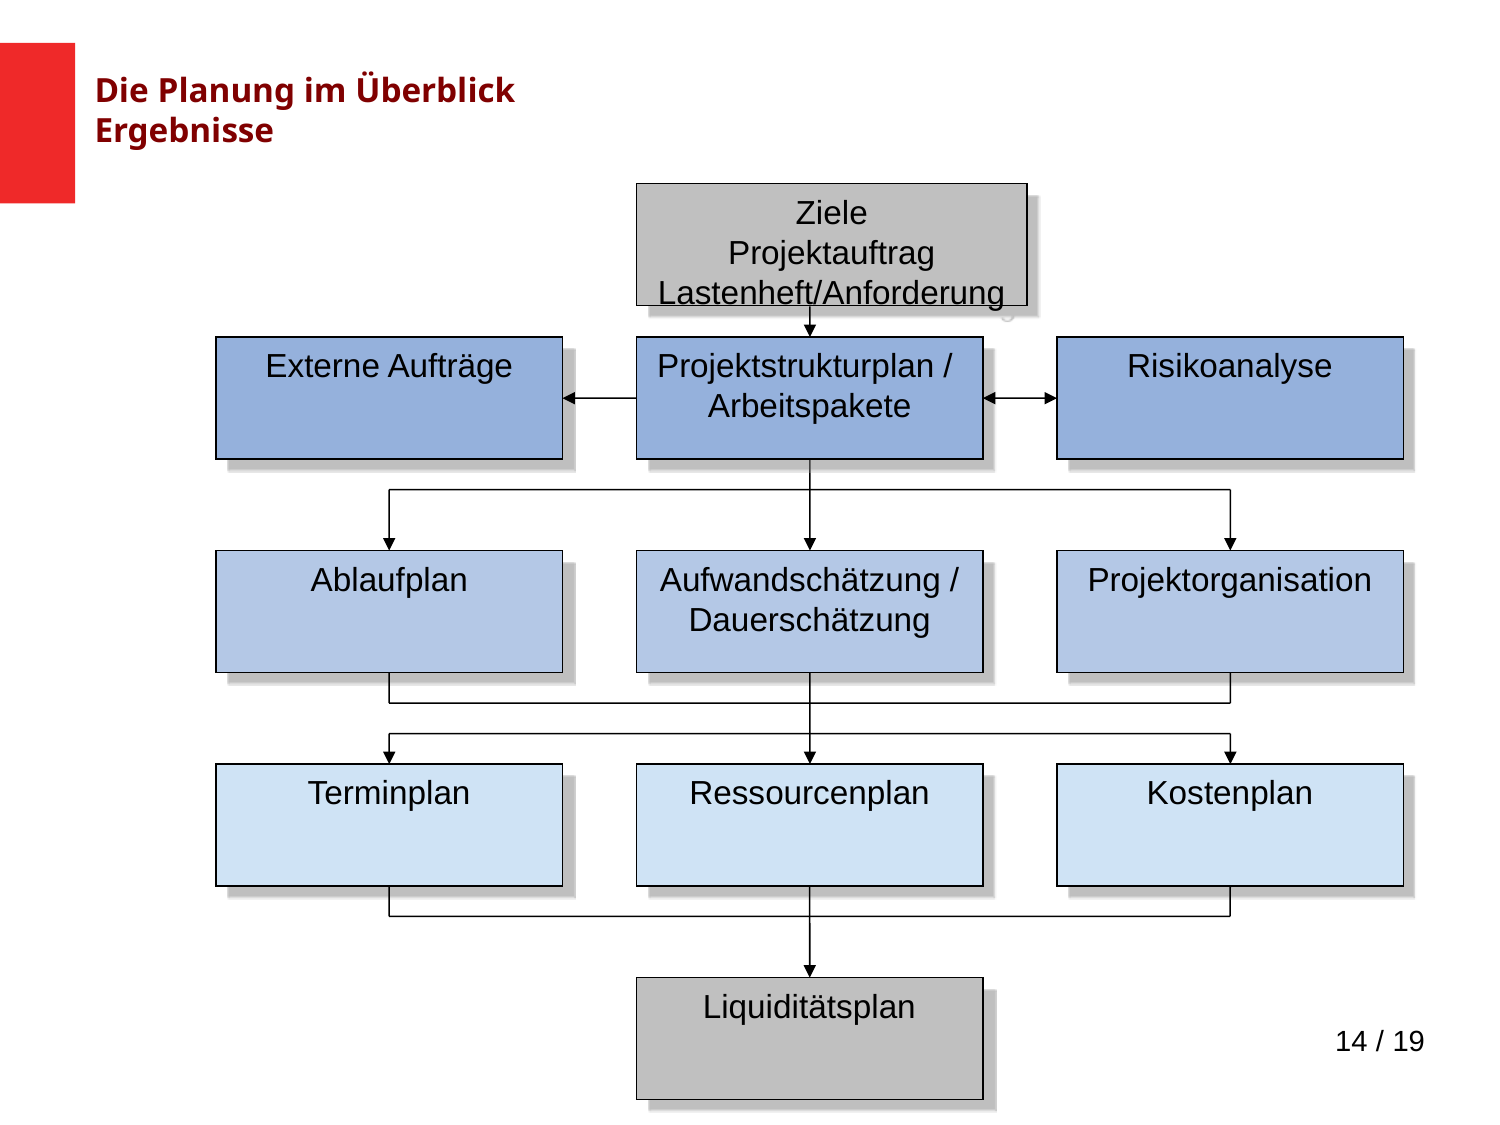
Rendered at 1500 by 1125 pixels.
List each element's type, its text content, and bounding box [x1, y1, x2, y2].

text_box Kostenplan [1056, 763, 1404, 886]
title Die Planung im Überblick Ergebnisse [94, 70, 964, 149]
text_box Aufwandschätzung / Dauerschätzung [636, 550, 984, 673]
text_box Projektstrukturplan / Arbeitspakete [636, 336, 984, 459]
text_box Terminplan [216, 763, 563, 886]
text_box Risikoanalyse [1056, 336, 1404, 459]
text_box Ablaufplan [216, 550, 563, 673]
text_box Projektorganisation [1056, 550, 1404, 673]
text_box Ziele Projektauftrag Lastenheft/Anforderung [636, 183, 1028, 306]
text_box Ressourcenplan [636, 763, 984, 886]
text_box Liquiditätsplan [636, 977, 983, 1100]
text_box Externe Aufträge [216, 336, 563, 459]
